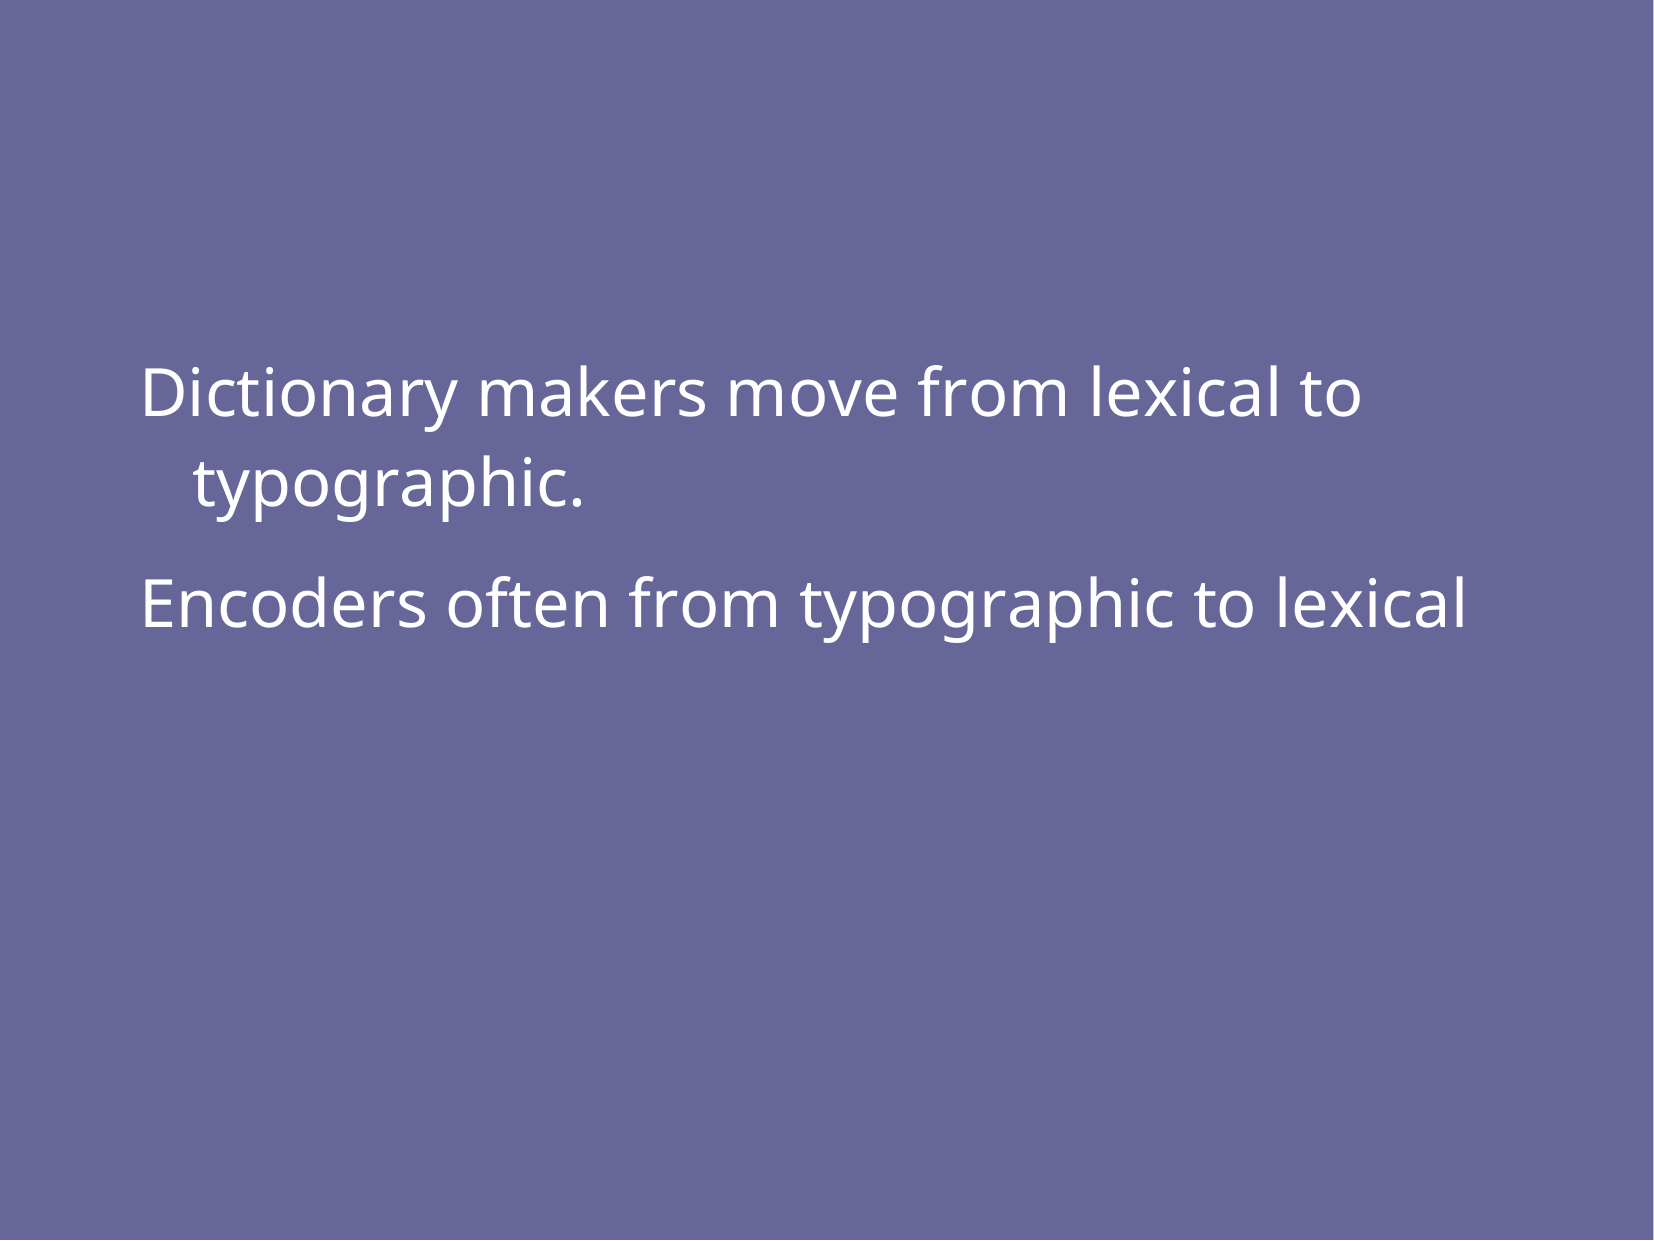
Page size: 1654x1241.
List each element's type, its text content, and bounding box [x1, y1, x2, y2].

list Dictionary makers move from lexical to typographic. Encoders often from typographic to lexical [121, 344, 1534, 1112]
